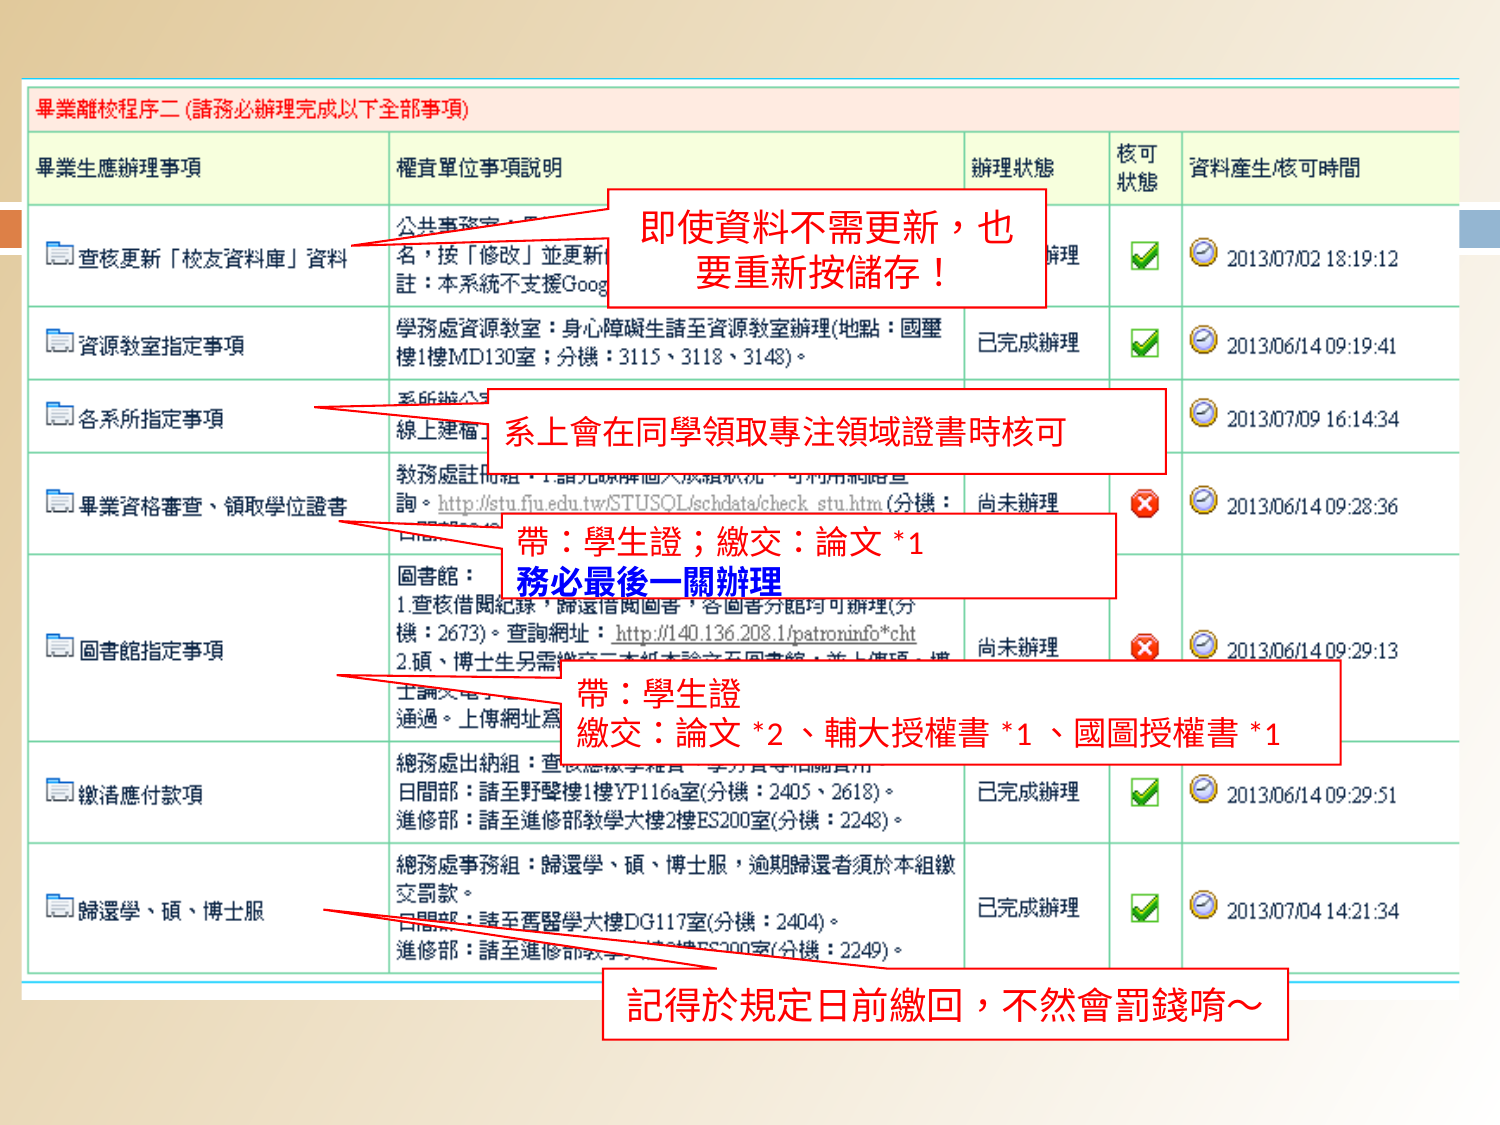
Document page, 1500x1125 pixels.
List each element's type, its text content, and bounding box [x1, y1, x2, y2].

text_box 帶：學生證 繳交：論文*2、輔大授權書*1、國圖授權書*1 [336, 660, 1341, 765]
list [29, 255, 1484, 1087]
picture [21, 80, 1460, 1000]
text_box 即使資料不需更新，也要重新按儲存！ [351, 189, 1047, 308]
text_box 記得於規定日前繳回，不然會罰錢唷～ [323, 909, 1289, 1040]
text_box 系上會在同學領取專注領域證書時核可 [314, 389, 1166, 474]
text_box 帶：學生證；繳交：論文*1 務必最後一關辦理 [338, 513, 1117, 599]
